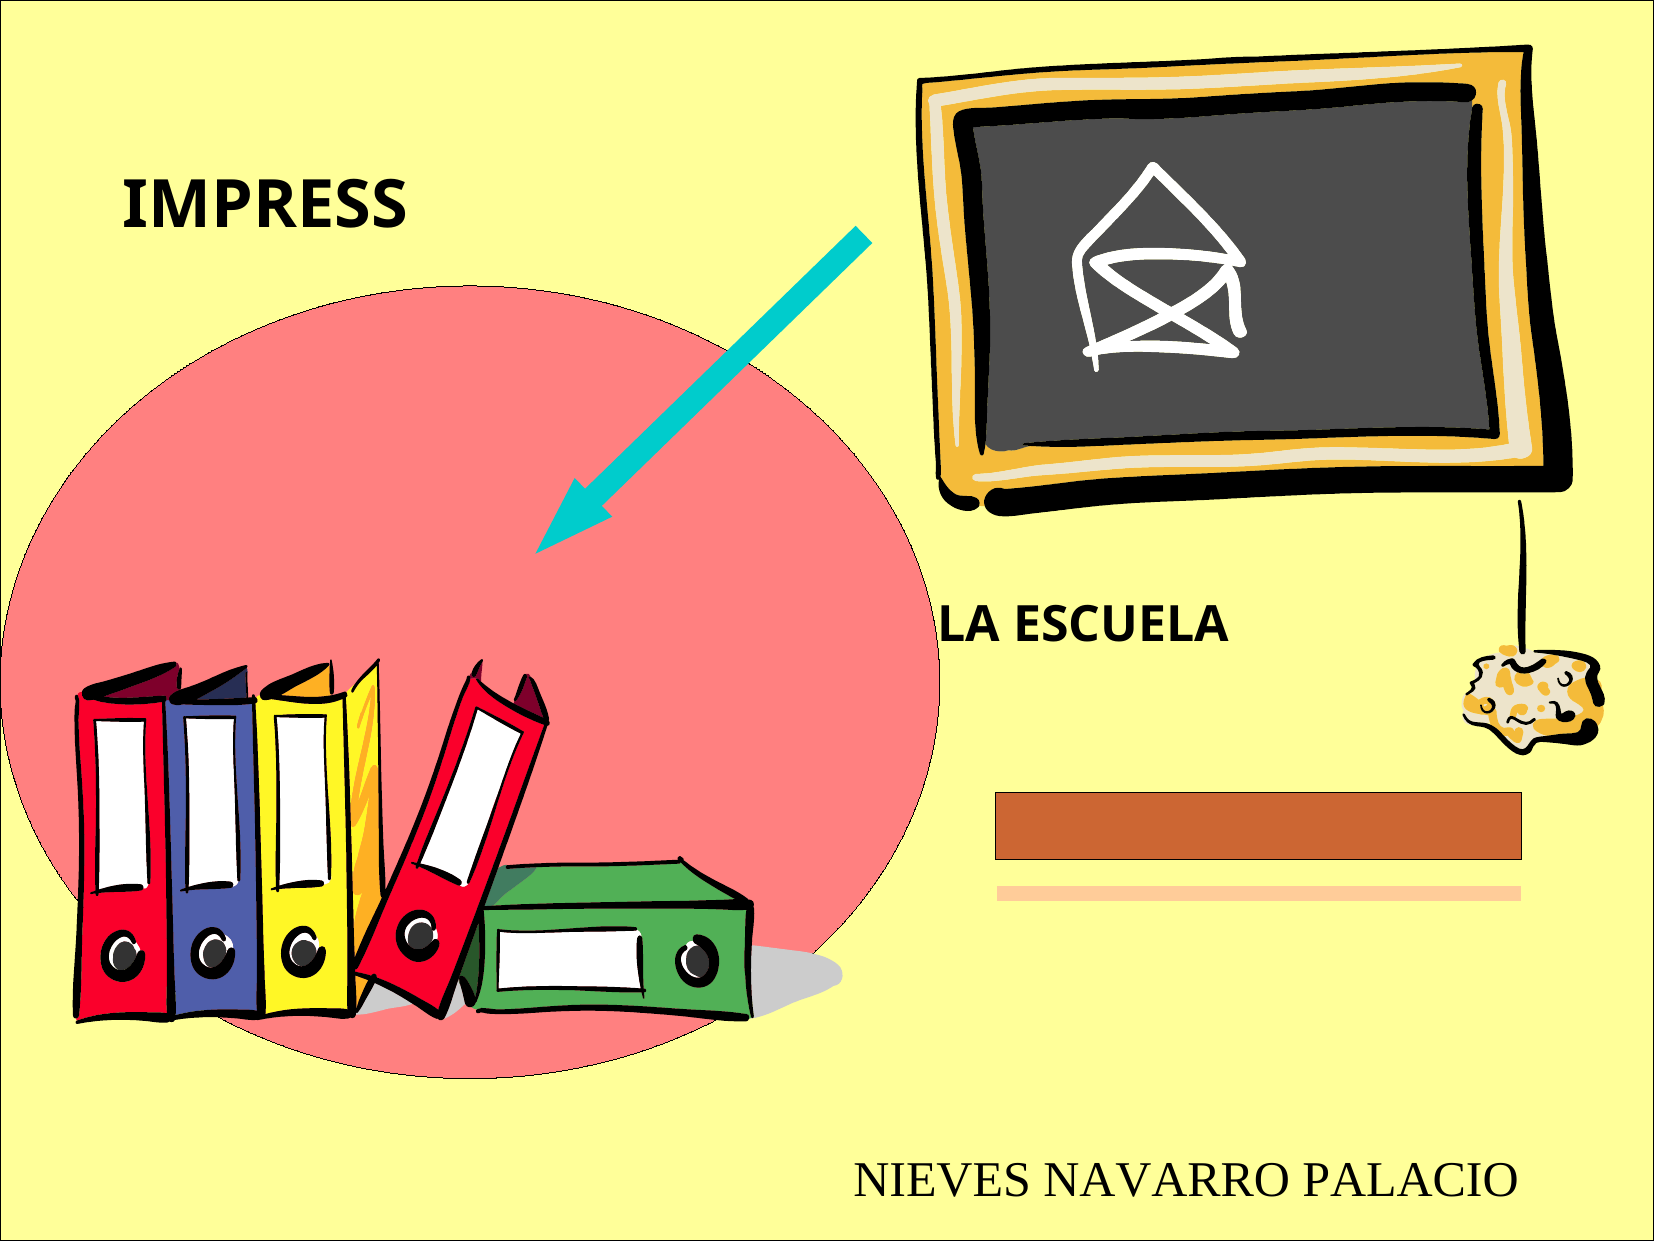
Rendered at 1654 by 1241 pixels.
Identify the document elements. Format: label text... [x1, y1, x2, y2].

text_box [995, 792, 1522, 860]
text_box IMPRESS [122, 156, 520, 251]
text_box LA ESCUELA [937, 588, 1495, 657]
text_box [313, 1056, 627, 1079]
text_box [0, 285, 926, 892]
picture [889, 20, 1633, 778]
picture [45, 626, 869, 1056]
